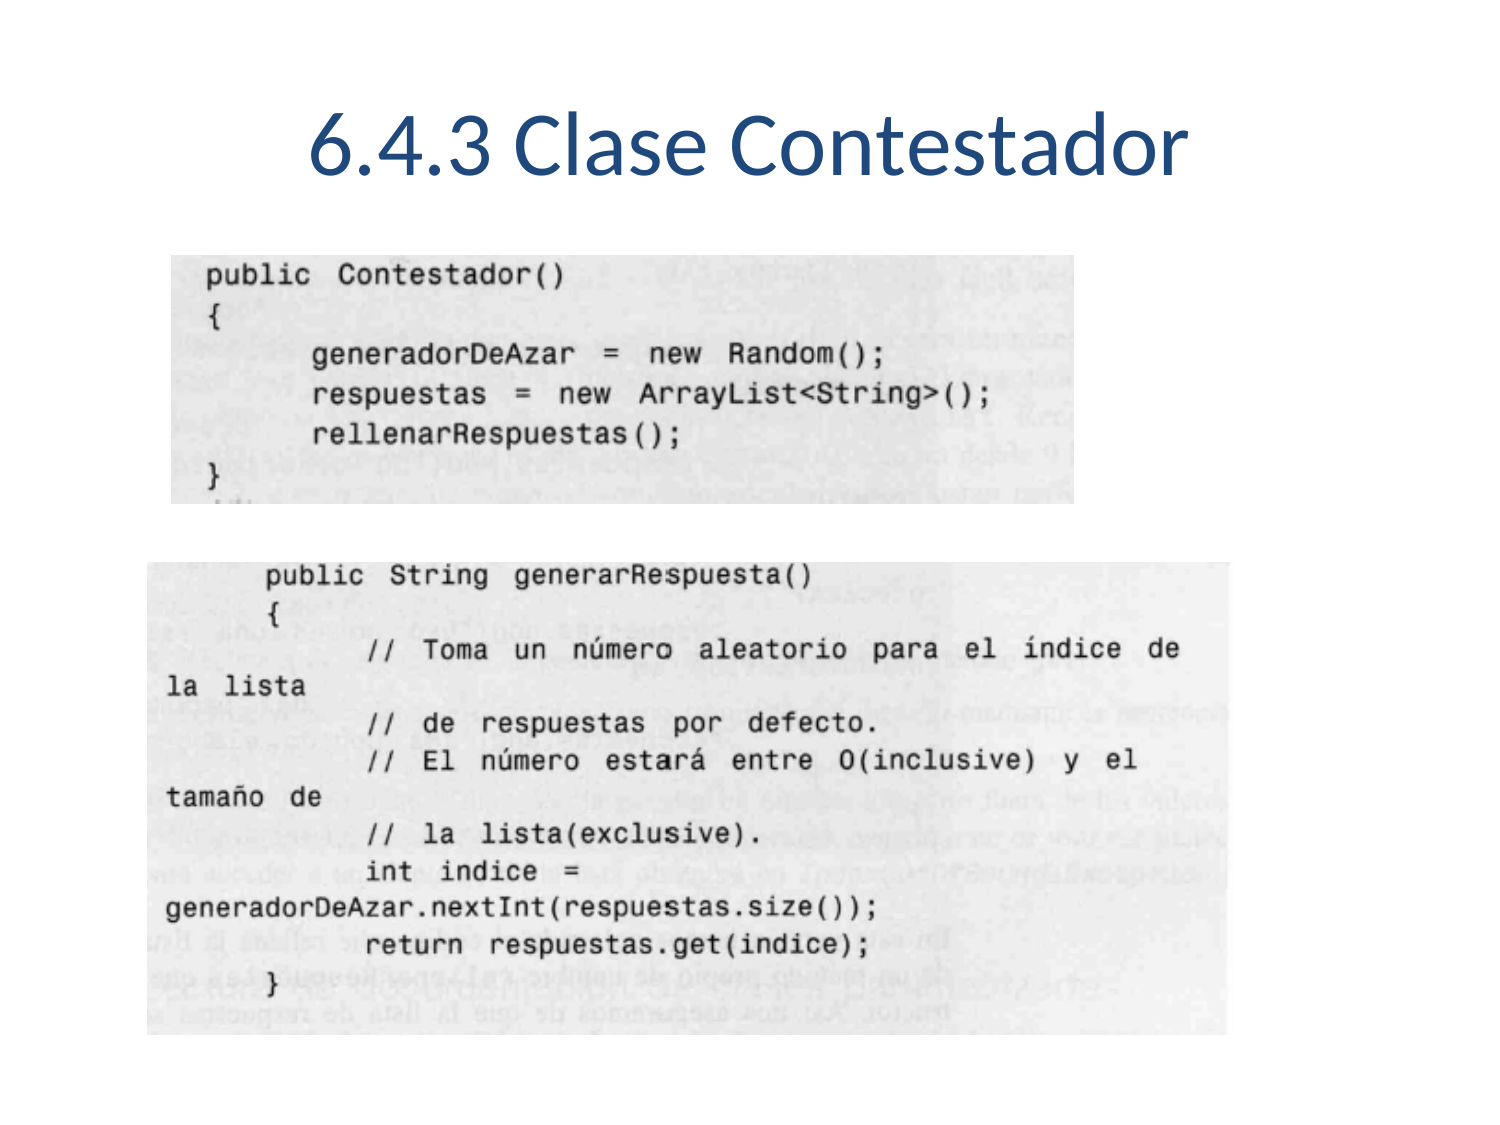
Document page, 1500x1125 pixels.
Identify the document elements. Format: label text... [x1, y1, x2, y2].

title 6.4.3 Clase Contestador [75, 45, 1426, 233]
picture [147, 562, 1233, 1035]
picture [171, 255, 1074, 504]
